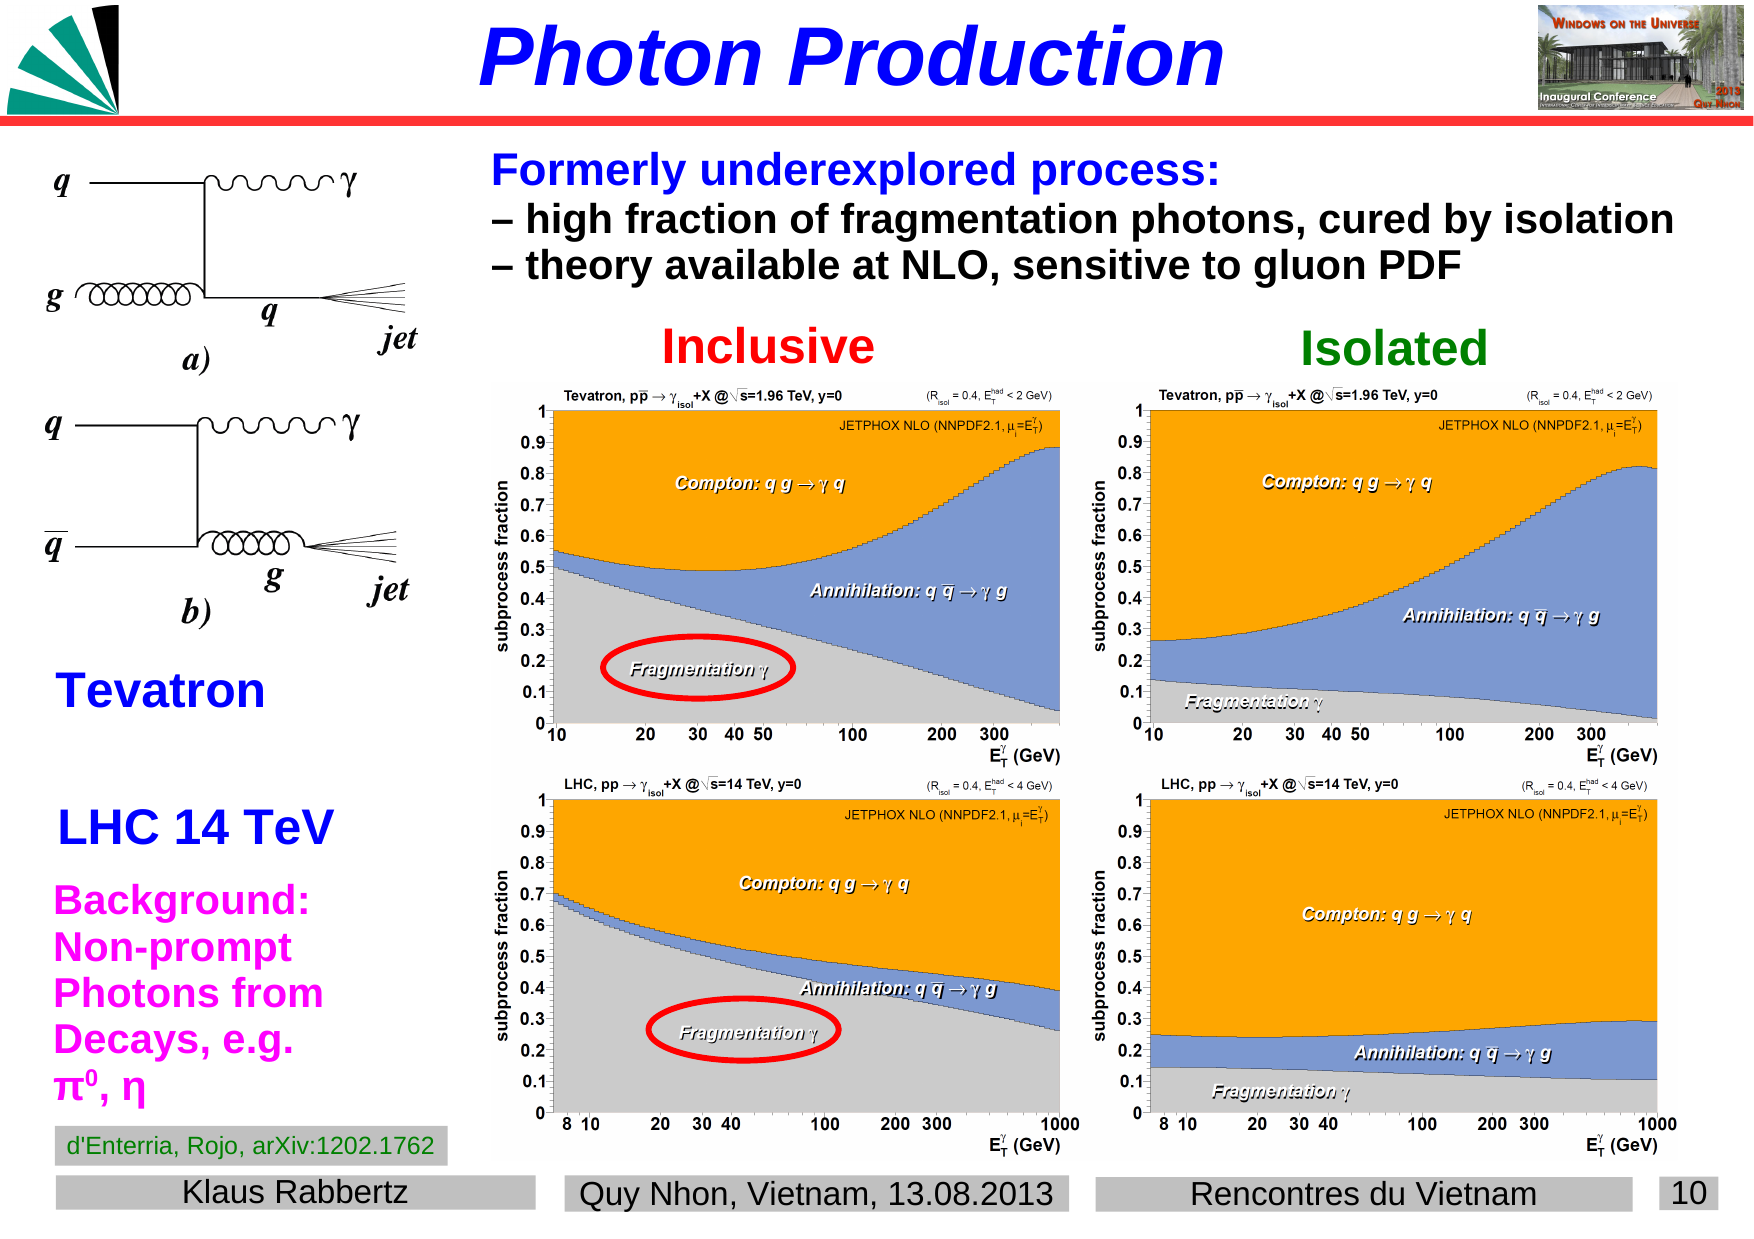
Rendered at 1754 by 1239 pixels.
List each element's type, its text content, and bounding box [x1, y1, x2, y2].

text_box Isolated [1288, 314, 1502, 383]
picture [1606, 5, 1744, 110]
text_box d'Enterria, Rojo, arXiv:1202.1762 [54, 1125, 448, 1166]
text_box Formerly underexplored process: – high fraction of fragmentation photons, cured by isolation – theory available at NLO, sensitive to gluon PDF [478, 138, 1688, 295]
text_box Background: Non-prompt Photons from Decays, e.g. π0, η [41, 870, 337, 1116]
text_box Tevatron [43, 656, 279, 725]
text_box Inclusive [649, 312, 888, 380]
picture [38, 402, 415, 635]
title Photon Production [123, 0, 1606, 114]
picture [7, 5, 119, 116]
picture [491, 382, 1678, 1161]
picture [43, 162, 425, 378]
text_box LHC 14 TeV [45, 793, 347, 862]
